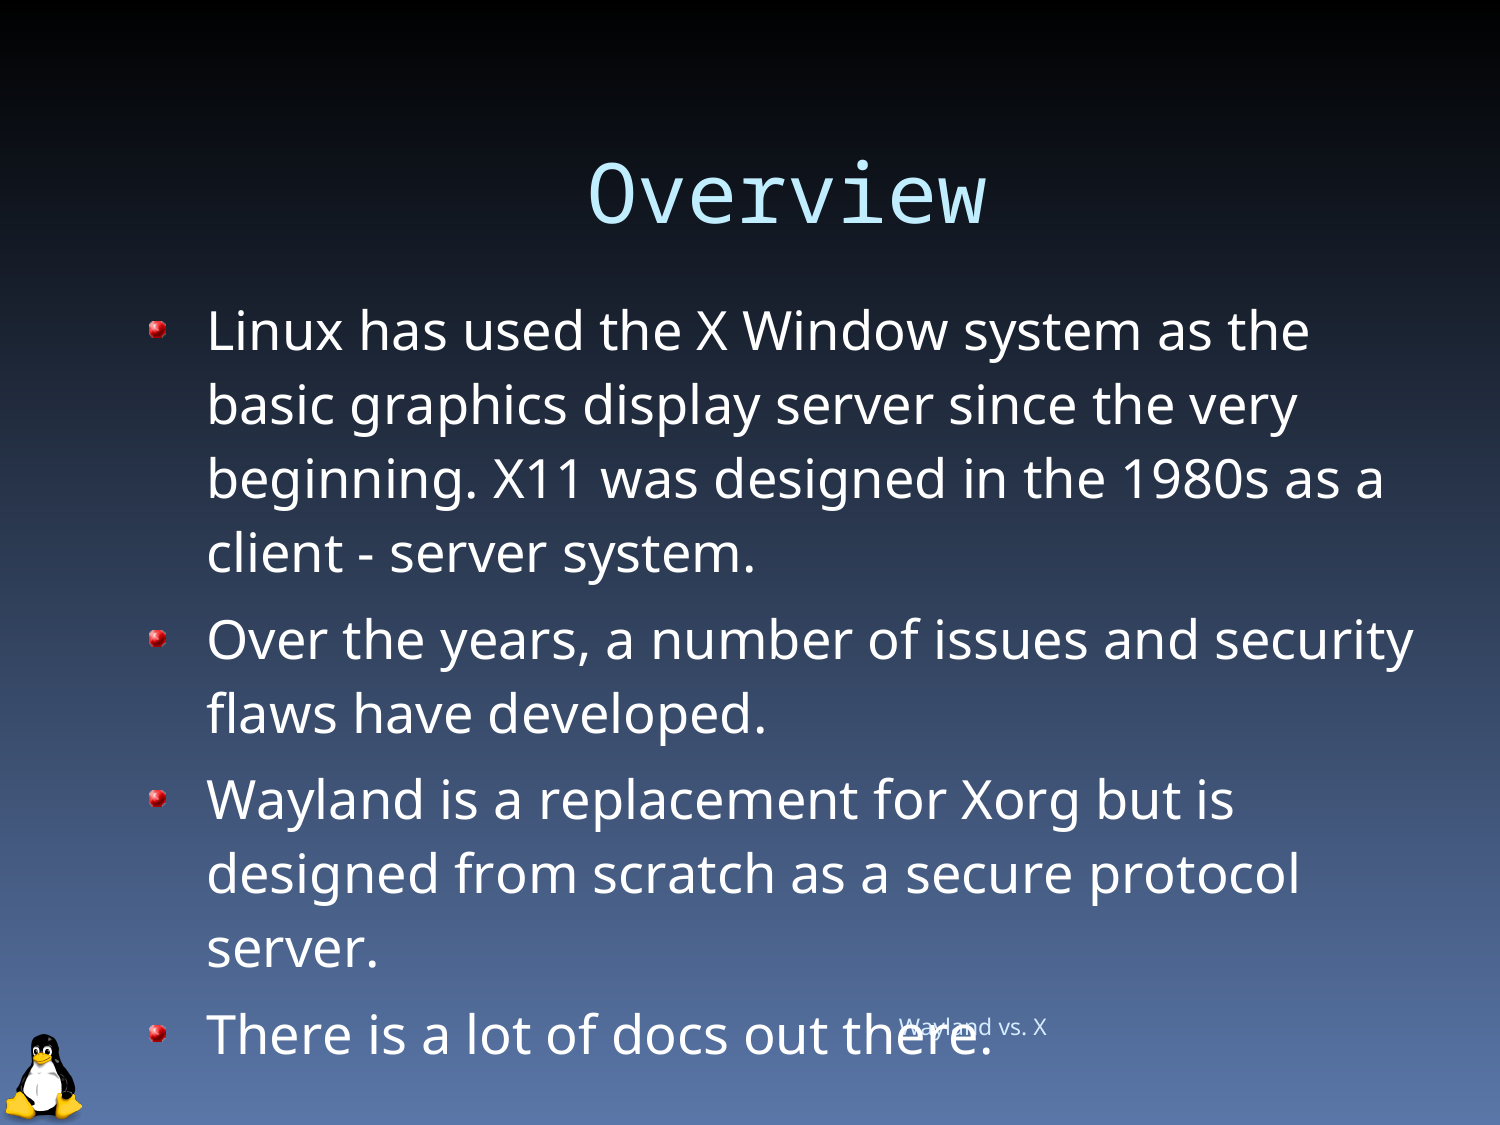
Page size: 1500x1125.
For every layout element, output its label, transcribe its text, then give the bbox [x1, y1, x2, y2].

list Linux has used the X Window system as the basic graphics display server since the very beginning. X11 was designed in the 1980s as a client - server system. Over the years, a number of issues and security flaws have developed. Wayland is a replacement for Xorg but is designed from scratch as a secure protocol server. There is a lot of docs out there. [149, 292, 1425, 961]
picture [149, 1025, 166, 1042]
picture [0, 1034, 82, 1125]
title Overview [149, 84, 1425, 292]
